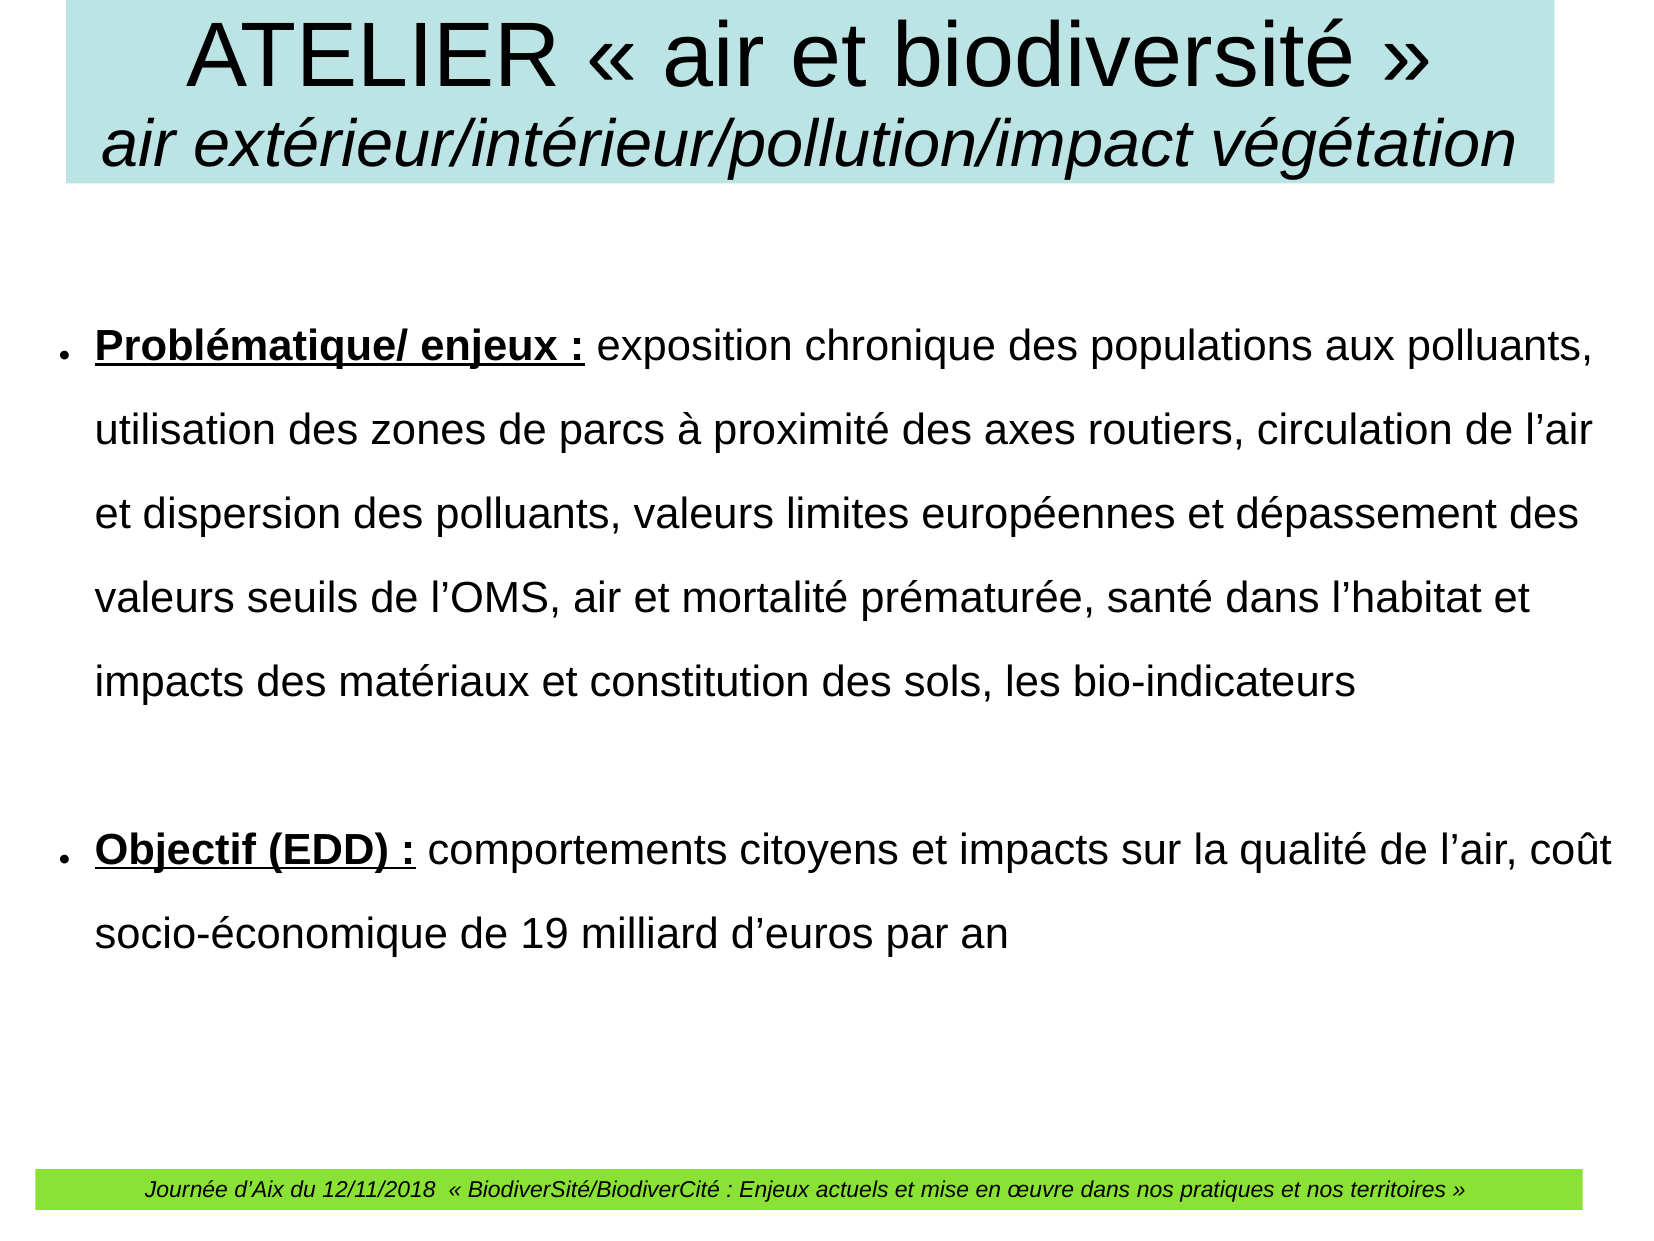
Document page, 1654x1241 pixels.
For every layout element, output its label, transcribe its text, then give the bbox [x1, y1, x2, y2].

subtitle Problématique/ enjeux : exposition chronique des populations aux polluants, utilisation des zones de parcs à proximité des axes routiers, circulation de l’air et dispersion des polluants, valeurs limites européennes et dépassement des valeurs seuils de l’OMS, air et mortalité prématurée, santé dans l’habitat et impacts des matériaux et constitution des sols, les bio-indicateurs Objectif (EDD) : comportements citoyens et impacts sur la qualité de l’air, coût socio-économique de 19 milliard d’euros par an [59, 303, 1619, 1004]
text_box Journée d’Aix du 12/11/2018 « BiodiverSité/BiodiverCité : Enjeux actuels et mise en œuvre dans nos pratiques et nos territoires » [35, 1169, 1583, 1210]
title ATELIER « air et biodiversité » air extérieur/intérieur/pollution/impact végétation [66, 0, 1555, 184]
